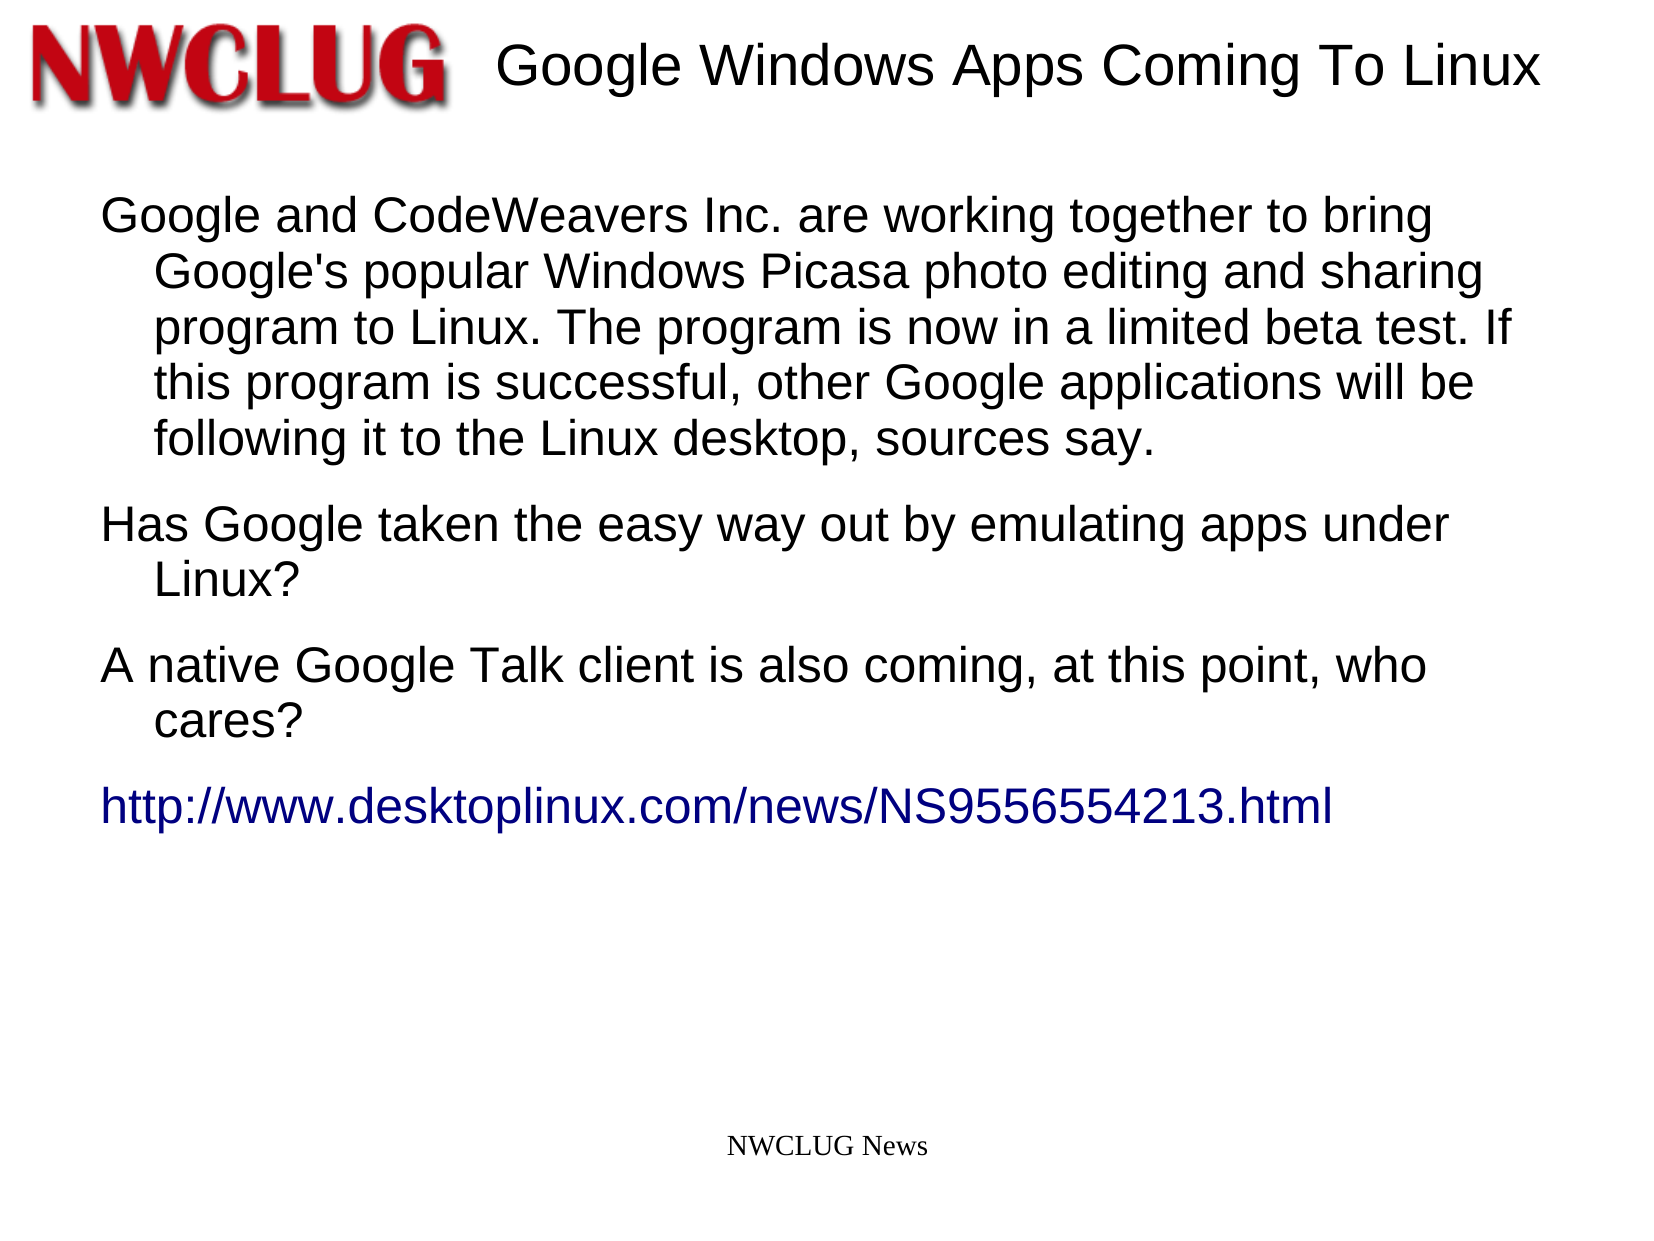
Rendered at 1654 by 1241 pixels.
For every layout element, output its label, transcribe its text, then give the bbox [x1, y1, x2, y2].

title Google Windows Apps Coming To Linux [495, 17, 1613, 113]
picture [5, 5, 480, 156]
list Google and CodeWeavers Inc. are working together to bring Google's popular Windows Picasa photo editing and sharing program to Linux. The program is now in a limited beta test. If this program is successful, other Google applications will be following it to the Linux desktop, sources say. Has Google taken the easy way out by emulating apps under Linux? A native Google Talk client is also coming, at this point, who cares? http://www.desktoplinux.com/news/NS9556554213.html [82, 187, 1571, 1094]
